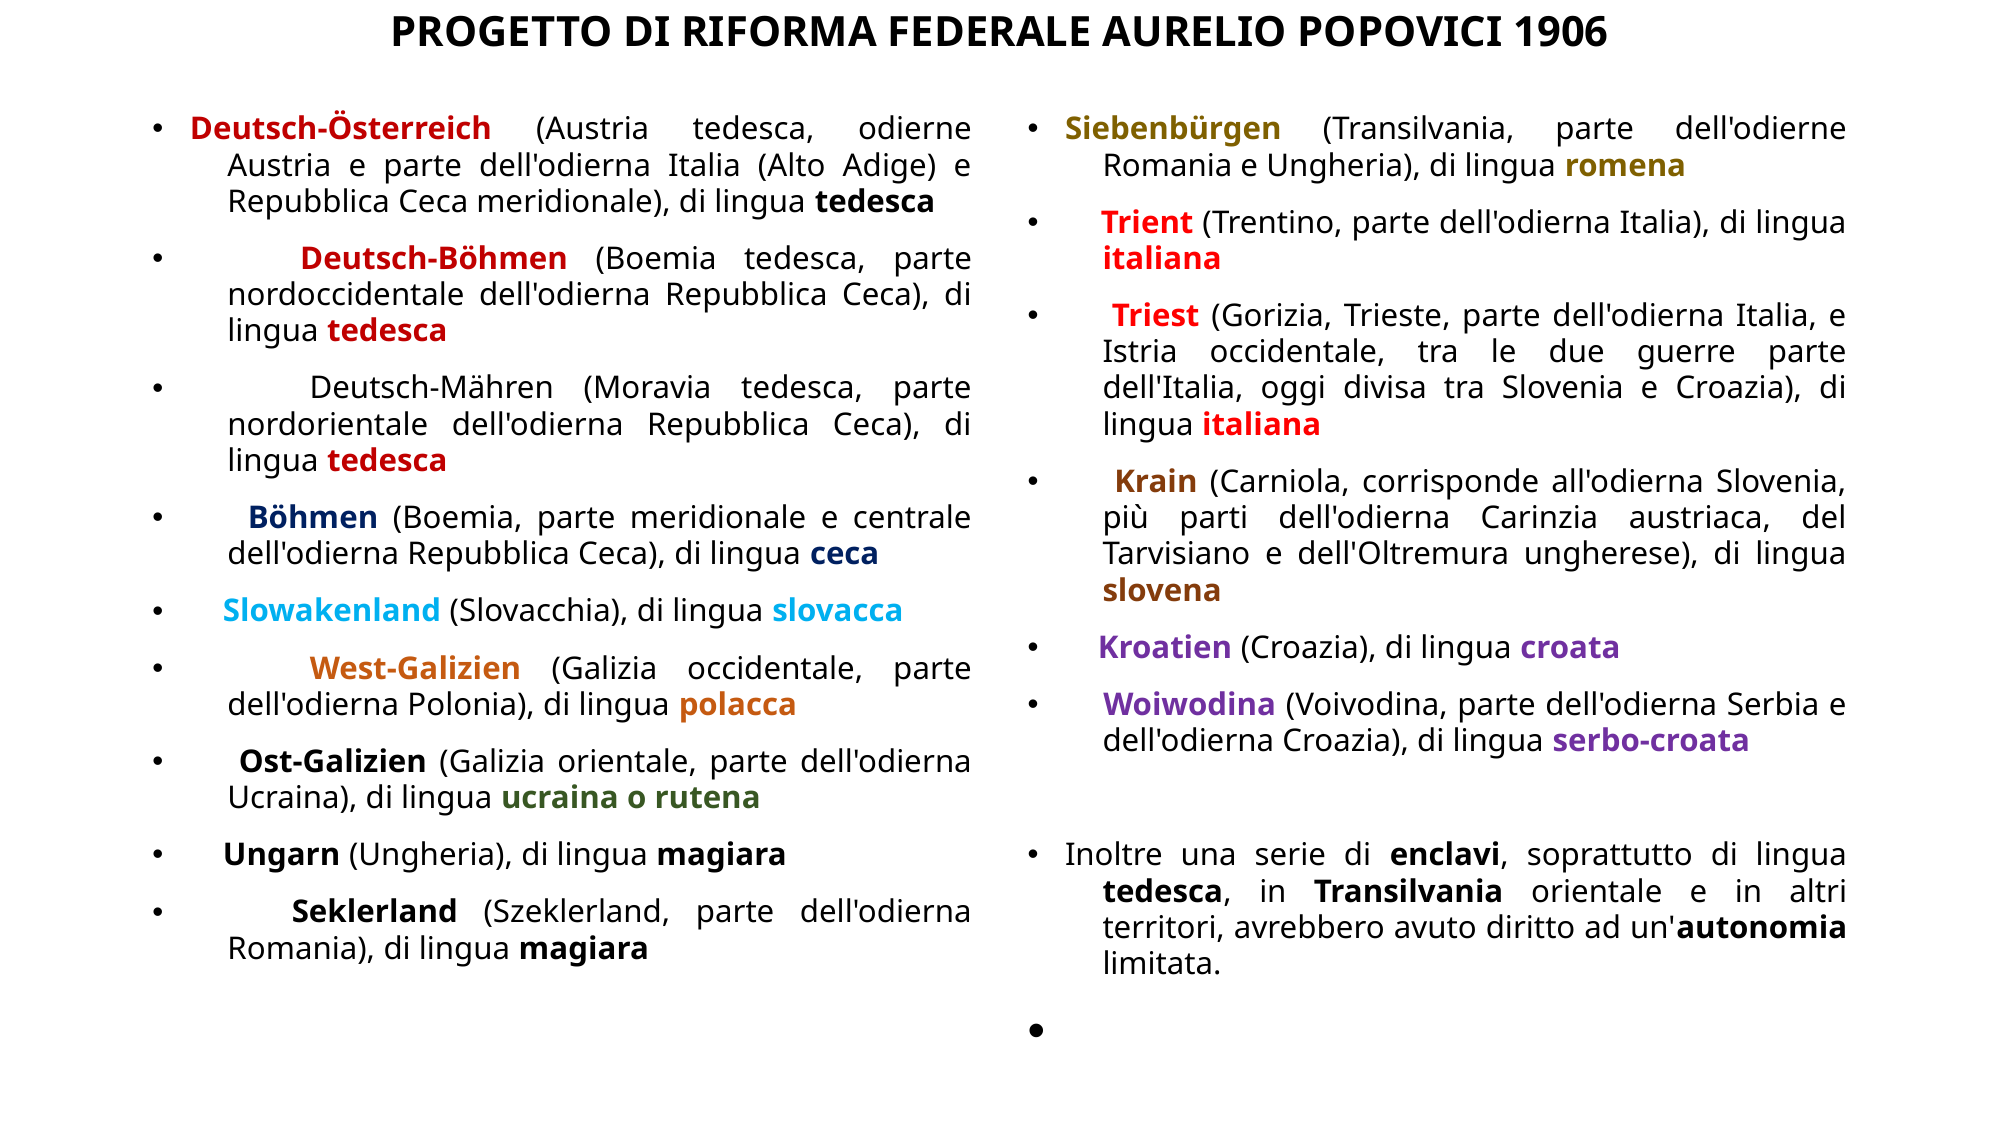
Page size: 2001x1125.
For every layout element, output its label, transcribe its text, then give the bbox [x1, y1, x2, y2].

list Siebenbürgen (Transilvania, parte dell'odierne Romania e Ungheria), di lingua romena Trient (Trentino, parte dell'odierna Italia), di lingua italiana Triest (Gorizia, Trieste, parte dell'odierna Italia, e Istria occidentale, tra le due guerre parte dell'Italia, oggi divisa tra Slovenia e Croazia), di lingua italiana Krain (Carniola, corrisponde all'odierna Slovenia, più parti dell'odierna Carinzia austriaca, del Tarvisiano e dell'Oltremura ungherese), di lingua slovena Kroatien (Croazia), di lingua croata Woiwodina (Voivodina, parte dell'odierna Serbia e dell'odierna Croazia), di lingua serbo-croata Inoltre una serie di enclavi, soprattutto di lingua tedesca, in Transilvania orientale e in altri territori, avrebbero avuto diritto ad un'autonomia limitata. [1012, 103, 1863, 1125]
list Deutsch-Österreich (Austria tedesca, odierne Austria e parte dell'odierna Italia (Alto Adige) e Repubblica Ceca meridionale), di lingua tedesca Deutsch-Böhmen (Boemia tedesca, parte nordoccidentale dell'odierna Repubblica Ceca), di lingua tedesca Deutsch-Mähren (Moravia tedesca, parte nordorientale dell'odierna Repubblica Ceca), di lingua tedesca Böhmen (Boemia, parte meridionale e centrale dell'odierna Repubblica Ceca), di lingua ceca Slowakenland (Slovacchia), di lingua slovacca West-Galizien (Galizia occidentale, parte dell'odierna Polonia), di lingua polacca Ost-Galizien (Galizia orientale, parte dell'odierna Ucraina), di lingua ucraina o rutena Ungarn (Ungheria), di lingua magiara Seklerland (Szeklerland, parte dell'odierna Romania), di lingua magiara [137, 103, 988, 1125]
title PROGETTO DI RIFORMA FEDERALE AURELIO POPOVICI 1906 [137, 0, 1863, 67]
